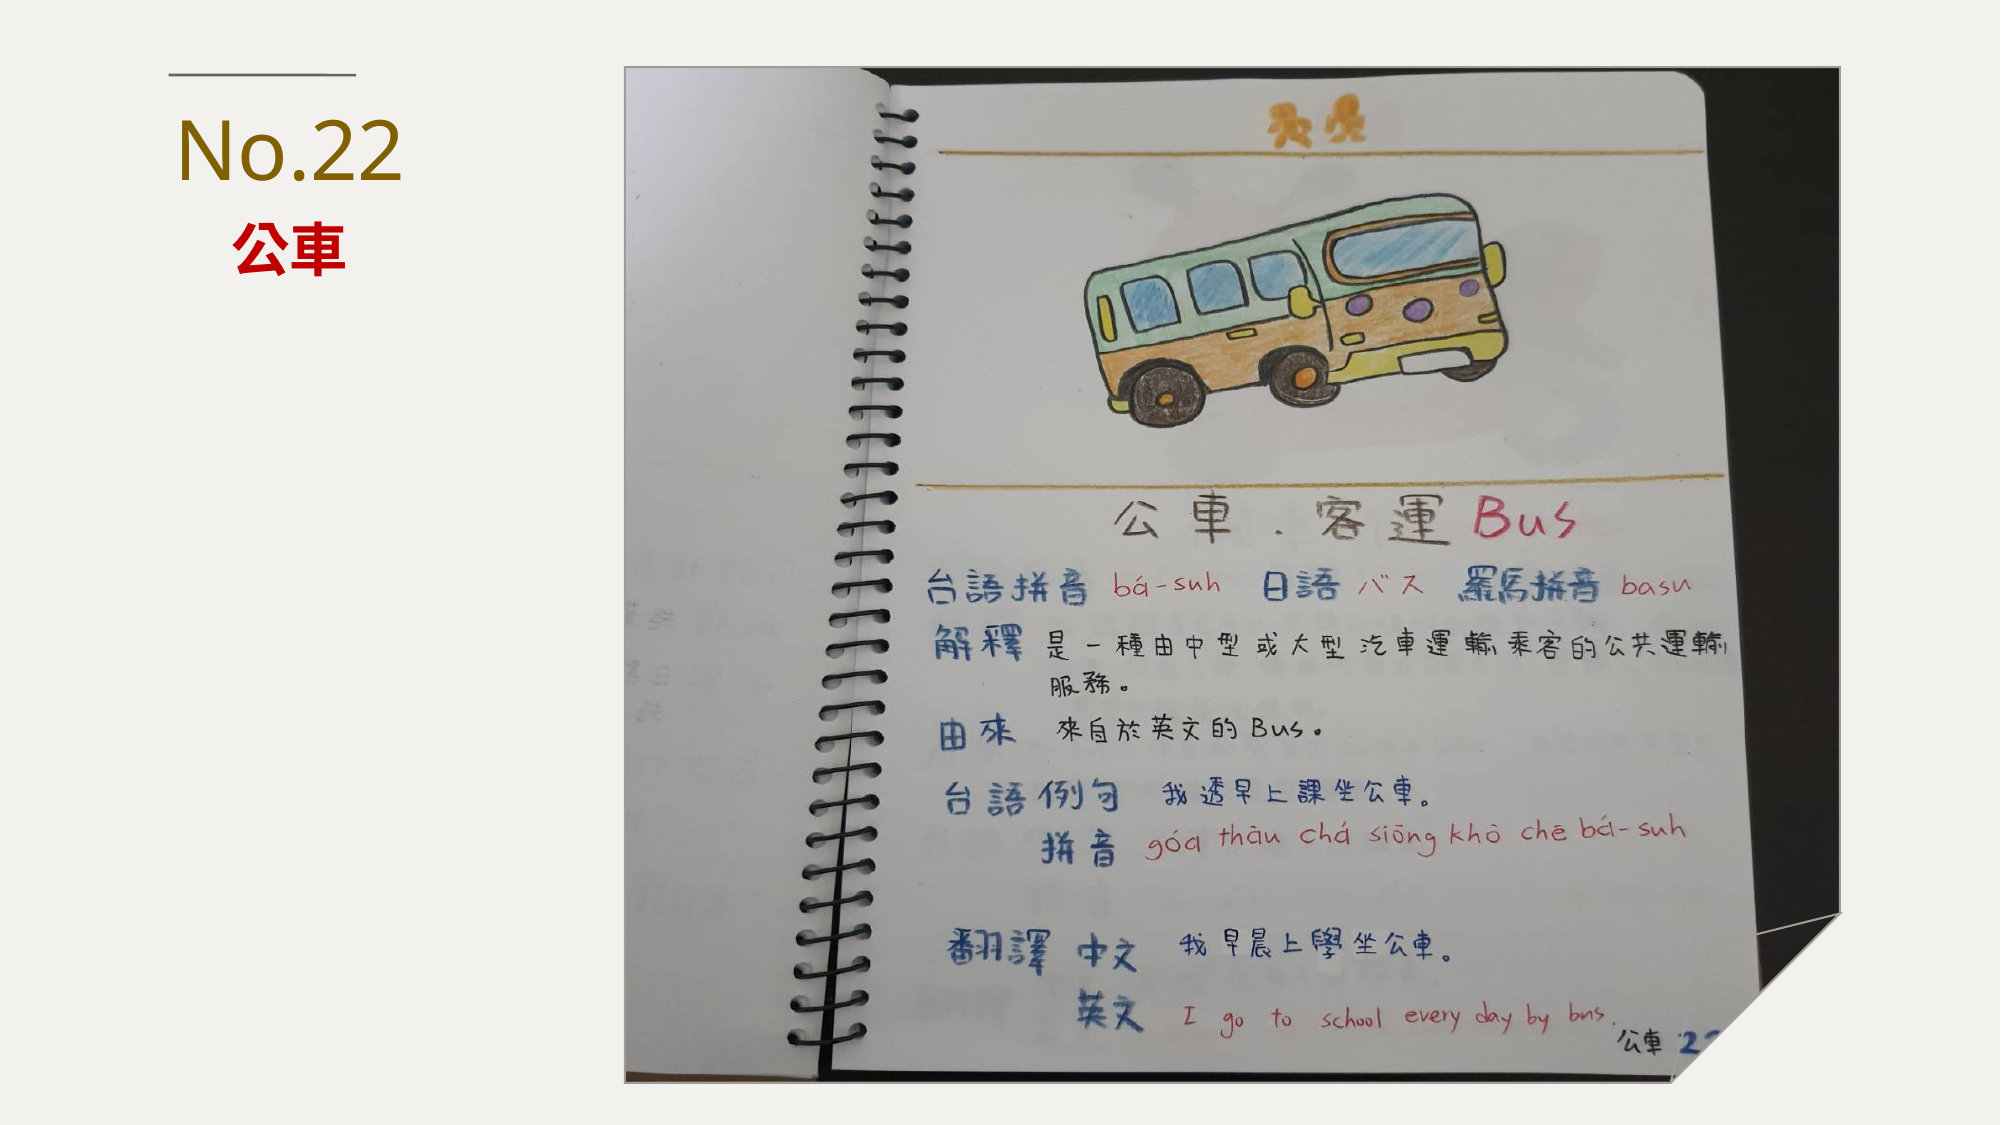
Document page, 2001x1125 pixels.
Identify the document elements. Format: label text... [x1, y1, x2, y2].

text_box 公車 [216, 206, 377, 291]
text_box [624, 67, 1840, 1083]
text_box No.22 [159, 90, 524, 205]
